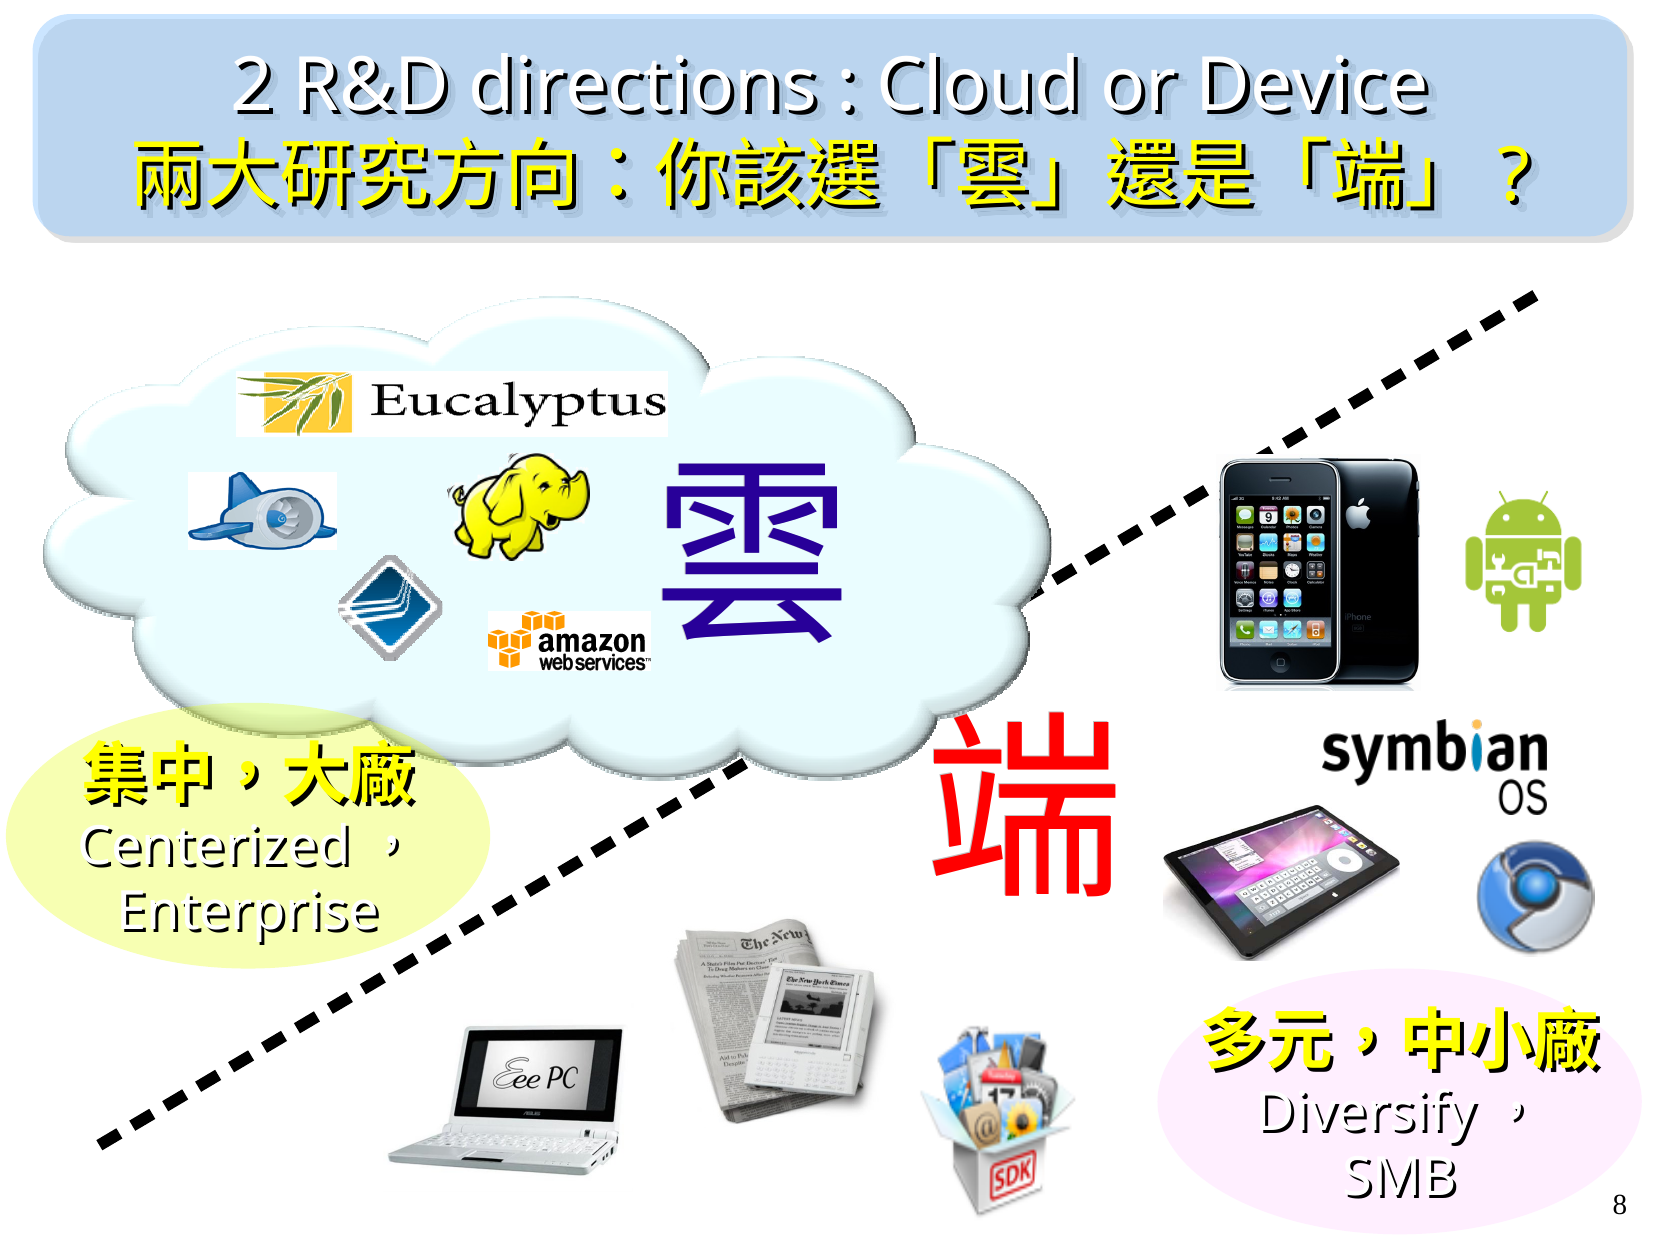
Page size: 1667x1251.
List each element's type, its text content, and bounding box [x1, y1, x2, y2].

picture [383, 1003, 634, 1192]
text_box 雲 [637, 419, 875, 675]
text_box 端 [909, 673, 1146, 929]
picture [41, 295, 1052, 781]
picture [656, 915, 1093, 1223]
text_box 2 R&D directions : Cloud or Device 兩大研究方向：你該選「雲」還是「端」? [32, 14, 1628, 237]
picture [1476, 838, 1595, 957]
text_box 集中，大廠 Centerized， Enterprise [5, 702, 491, 969]
text_box 多元，中小廠 Diversify， SMB [1157, 968, 1642, 1235]
picture [1216, 454, 1642, 691]
picture [1163, 719, 1547, 961]
